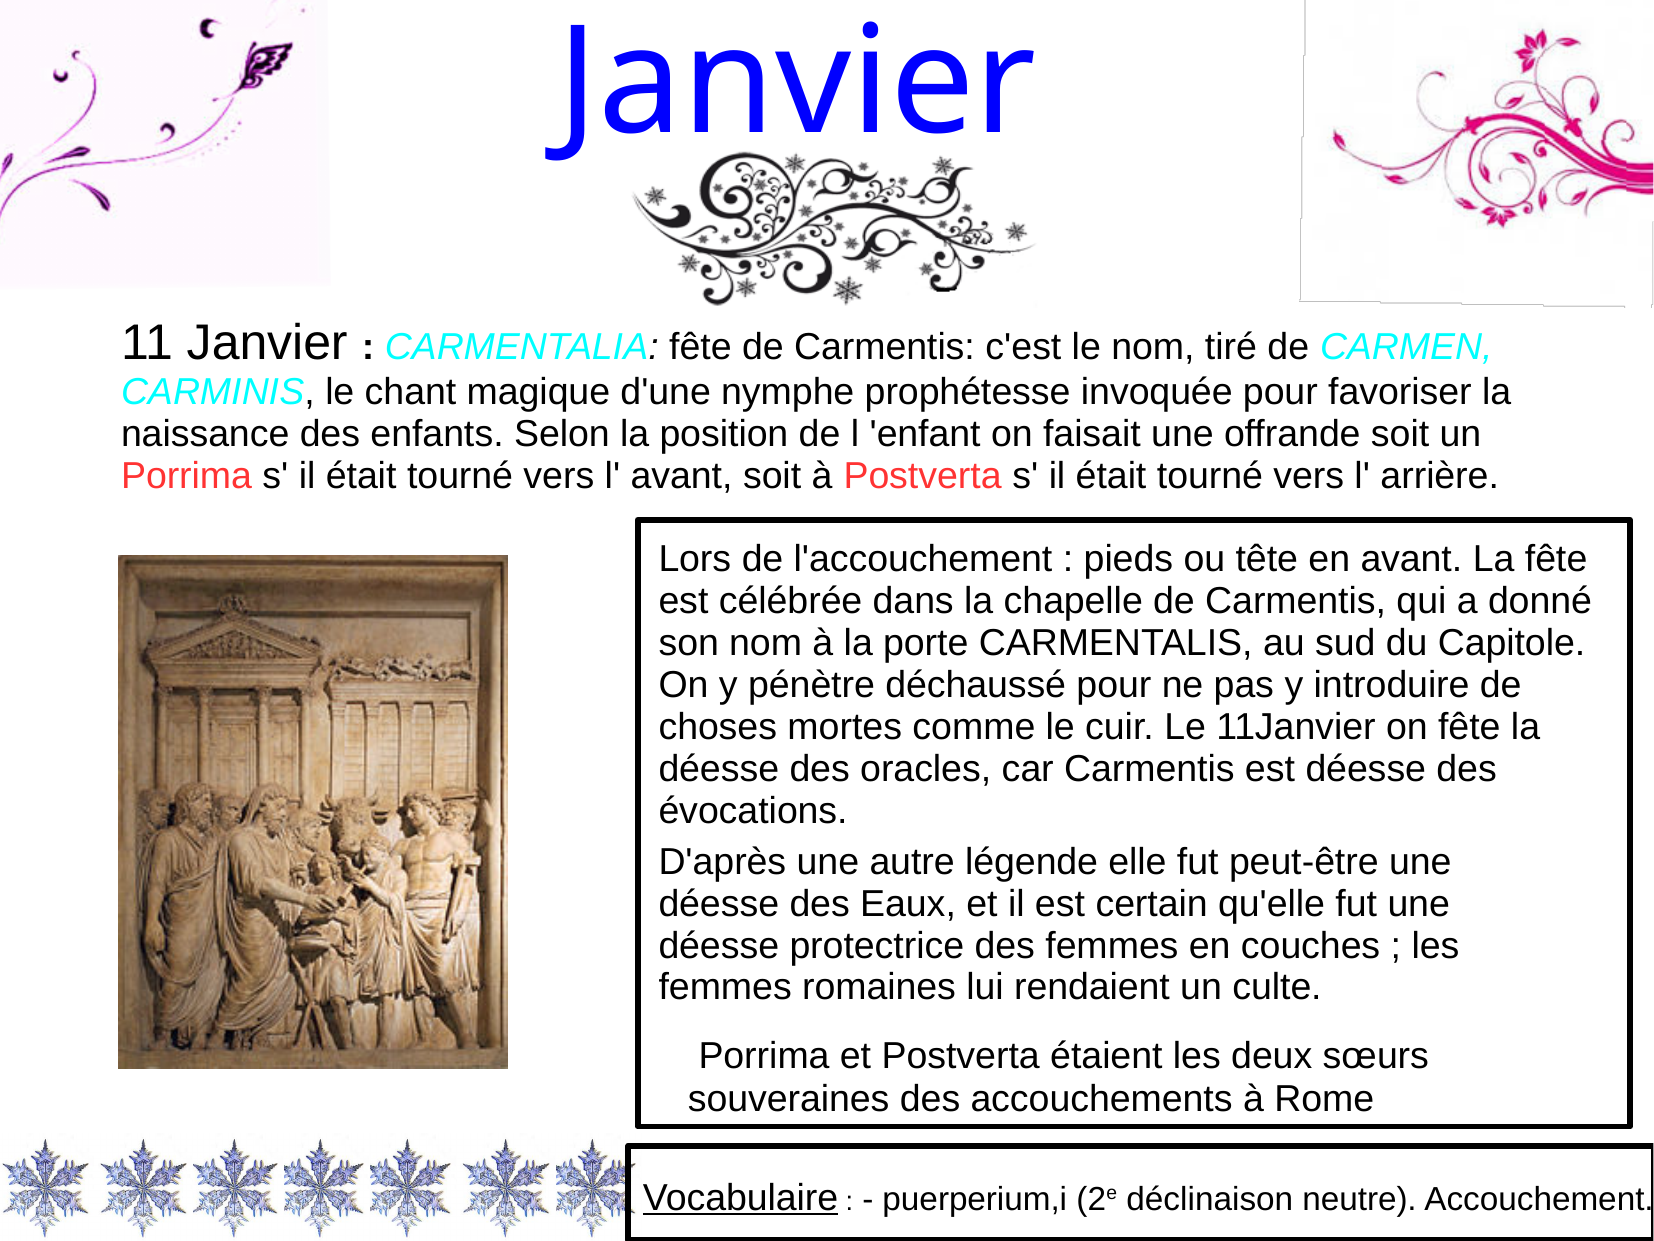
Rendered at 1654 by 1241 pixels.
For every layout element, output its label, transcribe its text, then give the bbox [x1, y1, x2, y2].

picture [0, 0, 331, 290]
text_box Lors de l'accouchement : pieds ou tête en avant. La fête est célébrée dans la chapelle de Carmentis, qui a donné son nom à la porte CARMENTALIS, au sud du Capitole. On y pénètre déchaussé pour ne pas y introduire de choses mortes comme le cuir. Le 11Janvier on fête la déesse des oracles, car Carmentis est déesse des évocations. [643, 523, 1627, 840]
text_box Vocabulaire : - puerperium,i (2e déclinaison neutre). Accouchement. [631, 1169, 1651, 1237]
text_box Janvier [328, 0, 1304, 189]
picture [118, 555, 508, 1069]
picture [602, 189, 1066, 308]
text_box 11 Janvier : CARMENTALIA: fête de Carmentis: c'est le nom, tiré de CARMEN, CARMINIS, le chant magique d'une nymphe prophétesse invoquée pour favoriser la naissance des enfants. Selon la position de l 'enfant on faisait une offrande soit un Porrima s' il était tourné vers l' avant, soit à Postverta s' il était tourné vers l' arrière. [106, 307, 1619, 659]
text_box Porrima et Postverta étaient les deux sœurs souveraines des accouchements à Rome [673, 1027, 1627, 1124]
text_box 11 Janvier : CARMENTALIA: fête de Carmentis: c'est le nom, tiré de CARMEN, CARMINIS, le chant magique d'une nymphe prophétesse invoquée pour favoriser la naissance des enfants. Selon la position de l 'enfant on faisait une offrande soit un Porrima s' il était tourné vers l' avant, soit à Postverta s' il était tourné vers l' arrière. [641, 523, 1619, 659]
picture [631, 1149, 642, 1169]
text_box D'après une autre légende elle fut peut-être une déesse des Eaux, et il est certain qu'elle fut une déesse protectrice des femmes en couches ; les femmes romaines lui rendaient un culte. [643, 832, 1551, 1016]
picture [0, 1133, 642, 1241]
picture [1299, 0, 1654, 308]
